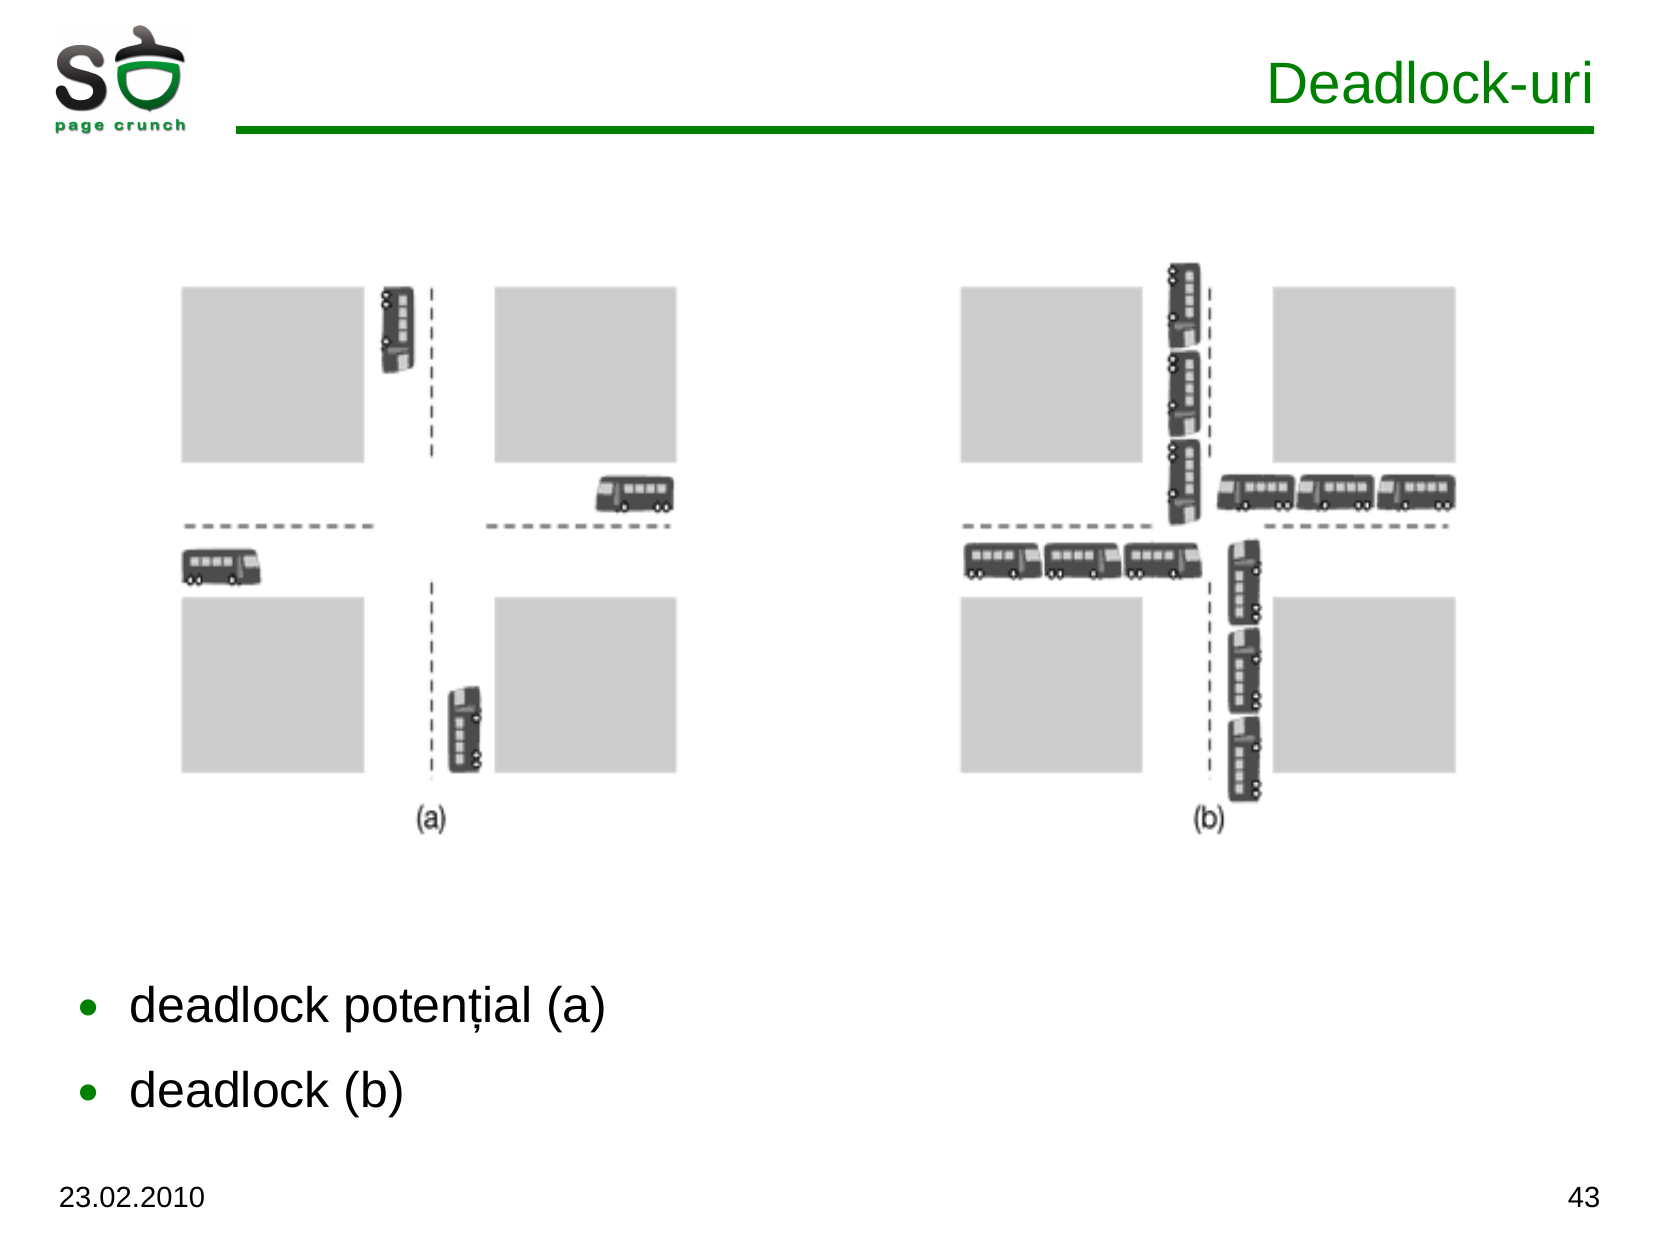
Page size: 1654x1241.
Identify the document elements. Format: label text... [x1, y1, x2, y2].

picture [169, 259, 1465, 863]
title Deadlock-uri [236, 49, 1595, 119]
list deadlock potențial (a) deadlock (b) [59, 944, 1595, 1151]
picture [53, 23, 188, 136]
